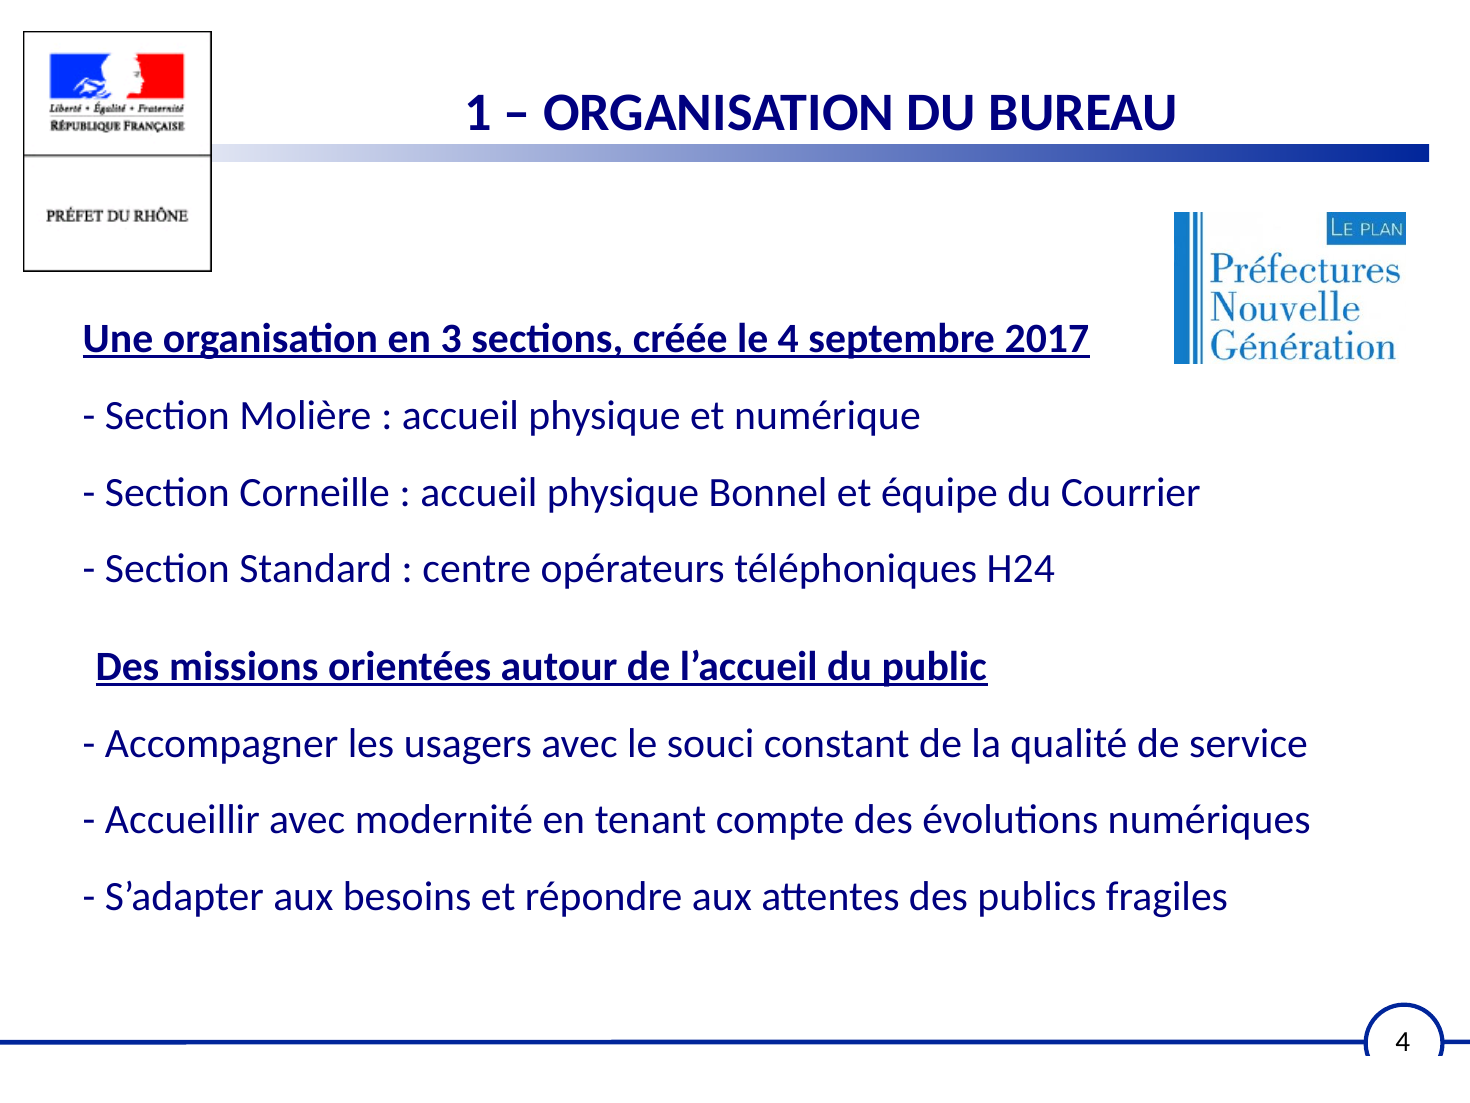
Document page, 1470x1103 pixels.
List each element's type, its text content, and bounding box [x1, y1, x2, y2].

title 1 – ORGANISATION DU BUREAU [248, 20, 1396, 204]
picture [1174, 212, 1406, 364]
list Une organisation en 3 sections, créée le 4 septembre 2017 - Section Molière : accueil physique et numérique - Section Corneille : accueil physique Bonnel et équipe du Courrier - Section Standard : centre opérateurs téléphoniques H24 Des missions orientées autour de l’accueil du public - Accompagner les usagers avec le souci constant de la qualité de service - Accueillir avec modernité en tenant compte des évolutions numériques - S’adapter aux besoins et répondre aux attentes des publics fragiles [82, 283, 1418, 1103]
picture [23, 31, 212, 272]
